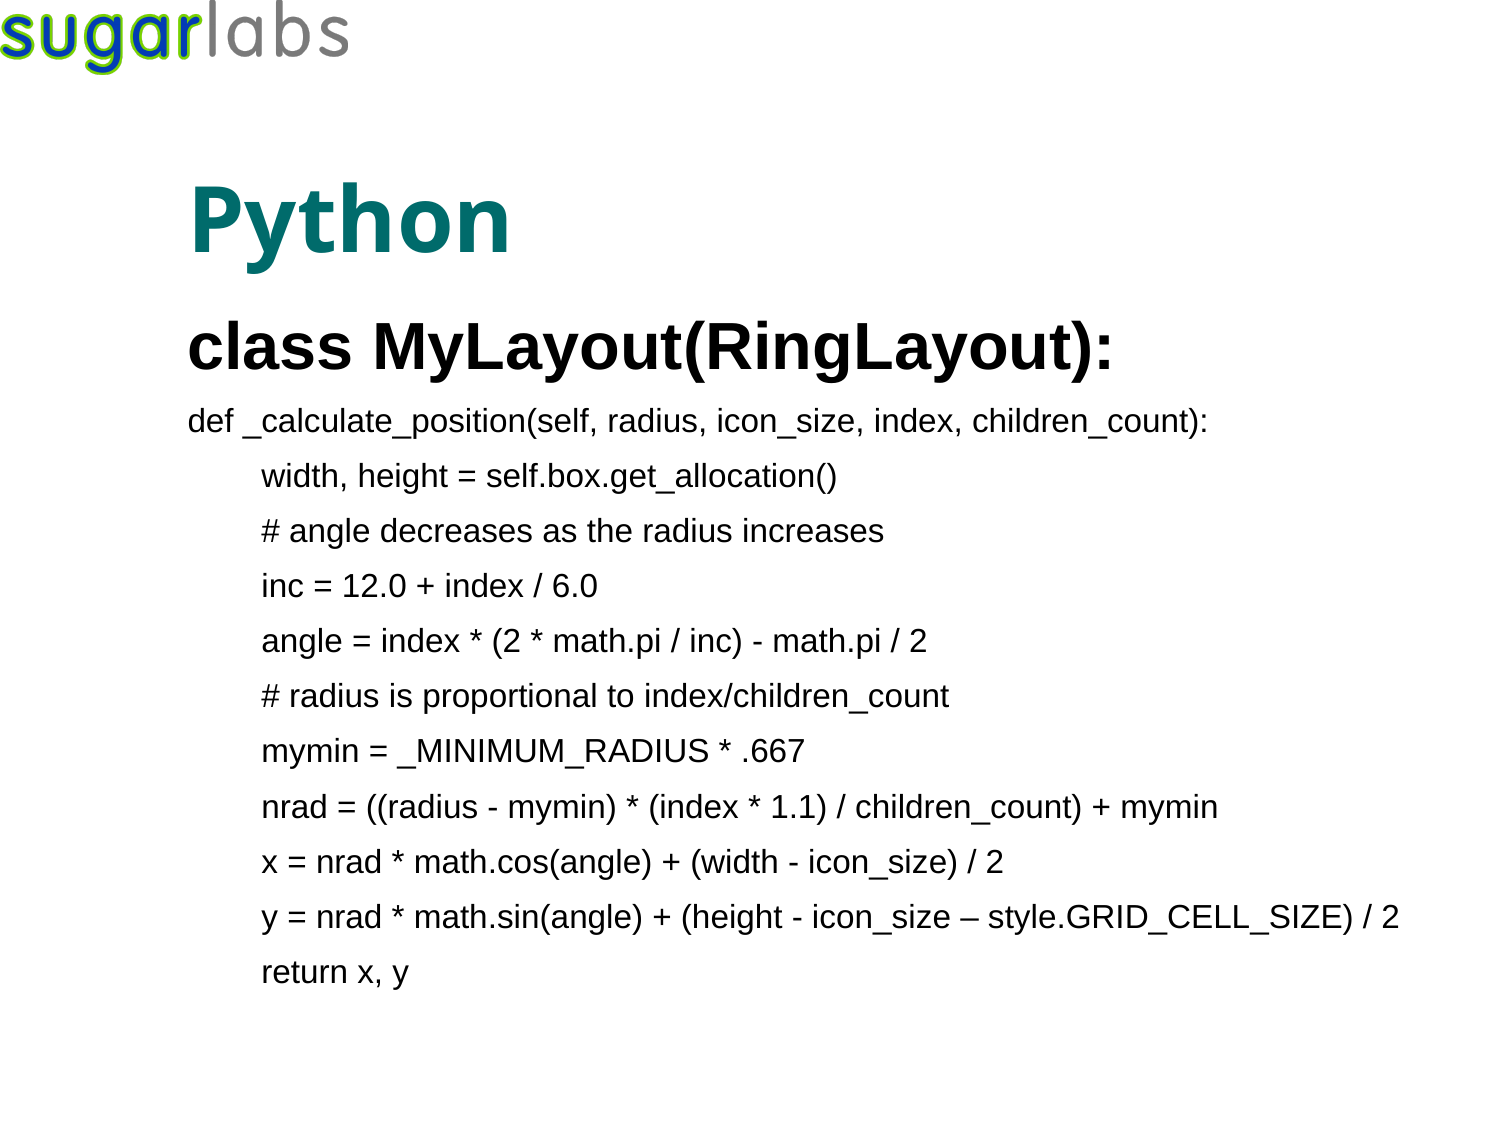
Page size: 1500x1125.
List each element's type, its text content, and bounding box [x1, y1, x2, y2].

picture [0, 0, 348, 75]
title Python [187, 82, 1500, 331]
subtitle class MyLayout(RingLayout): def _calculate_position(self, radius, icon_size, index, children_count): width, height = self.box.get_allocation() # angle decreases as the radius increases inc = 12.0 + index / 6.0 angle = index * (2 * math.pi / inc) - math.pi / 2 # radius is proportional to index/children_count mymin = _MINIMUM_RADIUS * .667 nrad = ((radius - mymin) * (index * 1.1) / children_count) + mymin x = nrad * math.cos(angle) + (width - icon_size) / 2 y = nrad * math.sin(angle) + (height - icon_size – style.GRID_CELL_SIZE) / 2 return x, y [187, 262, 1425, 1035]
